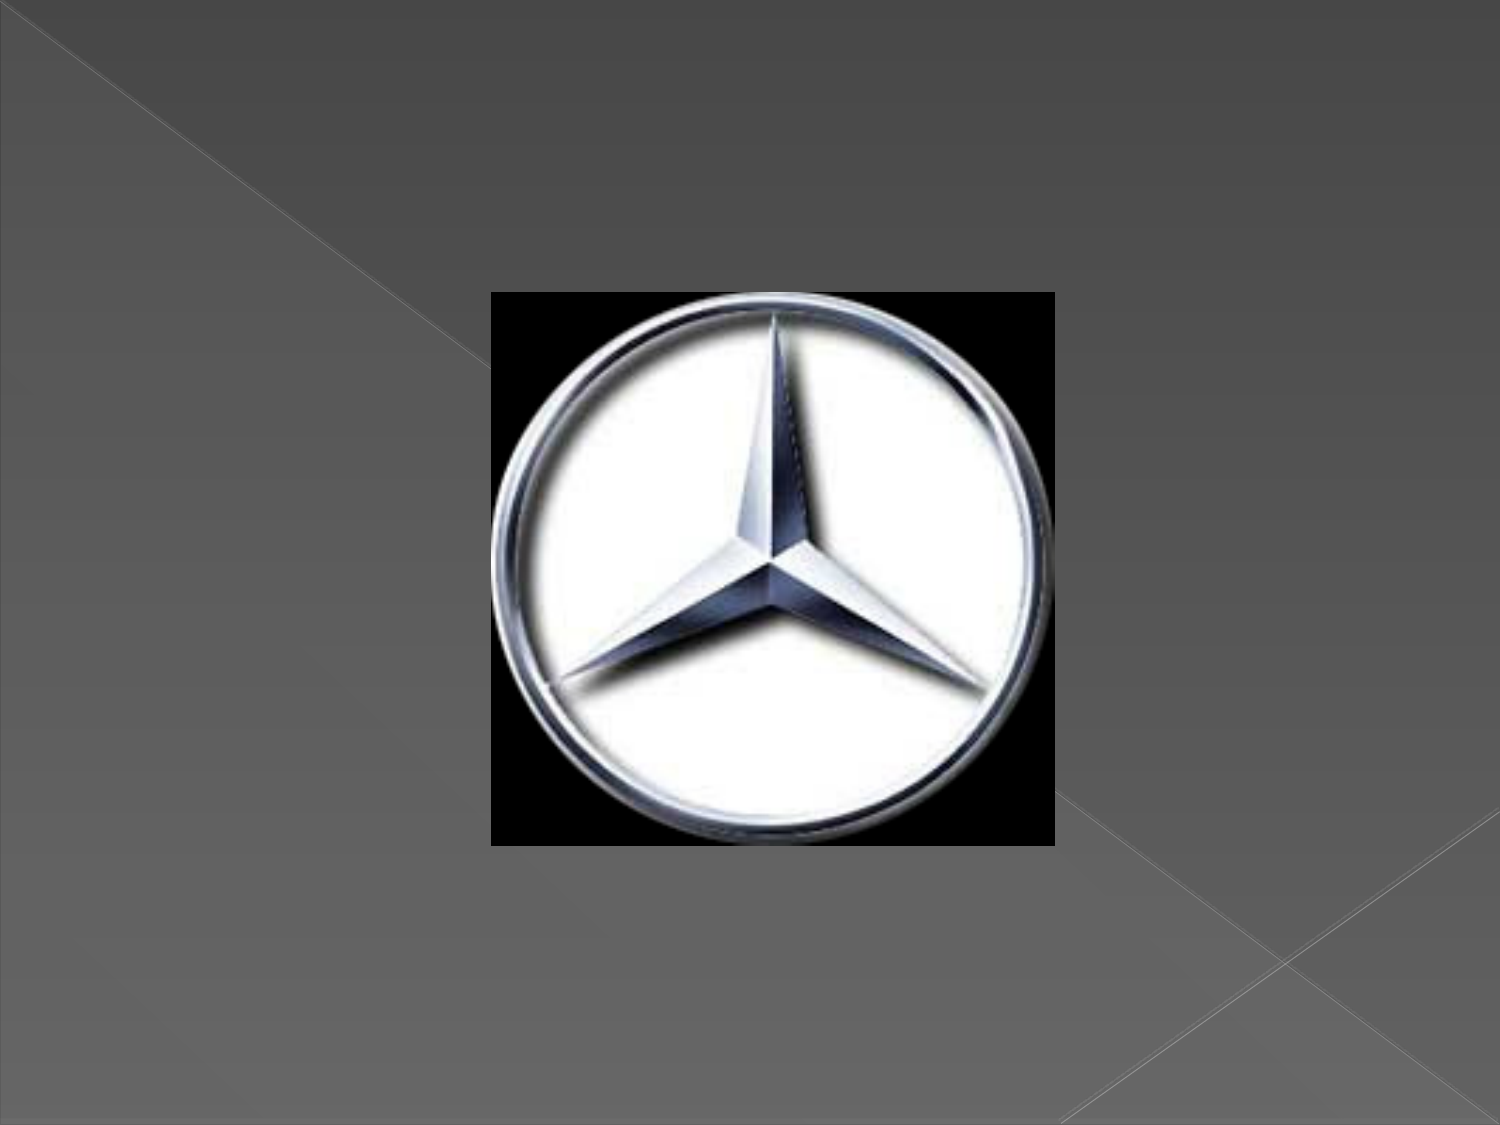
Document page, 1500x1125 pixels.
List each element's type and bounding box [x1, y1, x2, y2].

picture [491, 292, 1055, 846]
